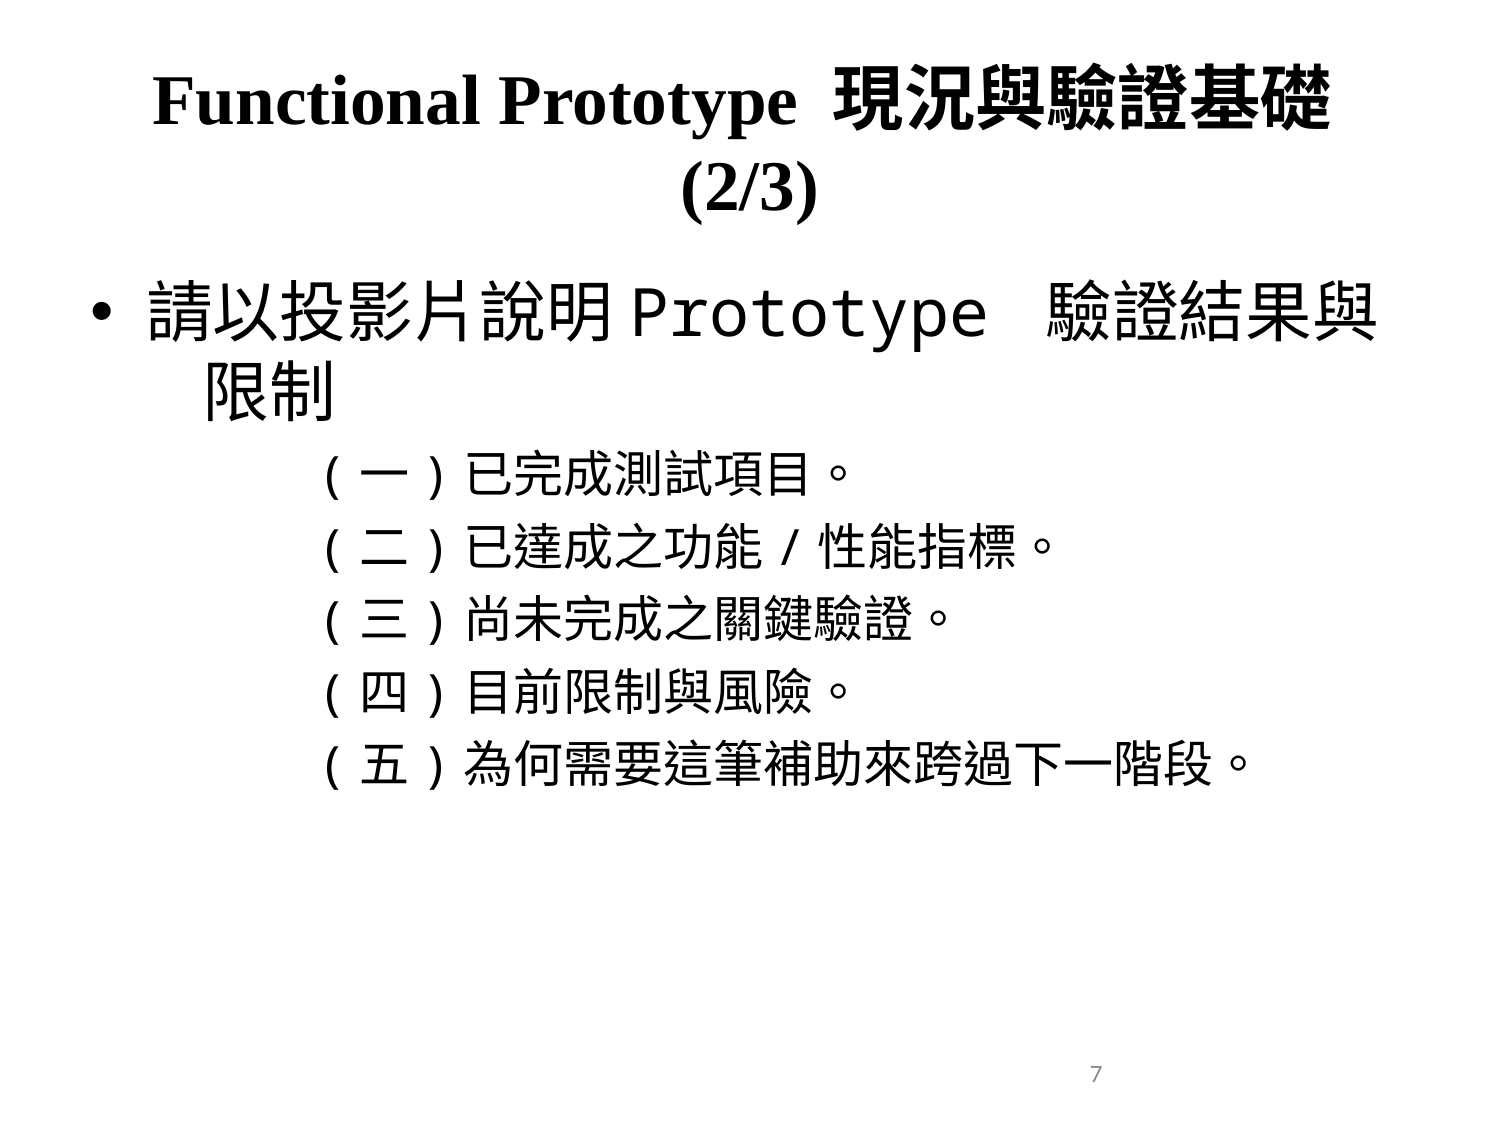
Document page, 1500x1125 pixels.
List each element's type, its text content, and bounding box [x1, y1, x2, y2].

list 請以投影片說明Prototype 驗證結果與限制 (一)已完成測試項目。 (二)已達成之功能/性能指標。 (三)尚未完成之關鍵驗證。 (四)目前限制與風險。 (五)為何需要這筆補助來跨過下一階段。 [75, 210, 1483, 1103]
text_box 7 [1074, 1042, 1426, 1103]
title Functional Prototype 現況與驗證基礎(2/3) [0, 22, 1500, 210]
